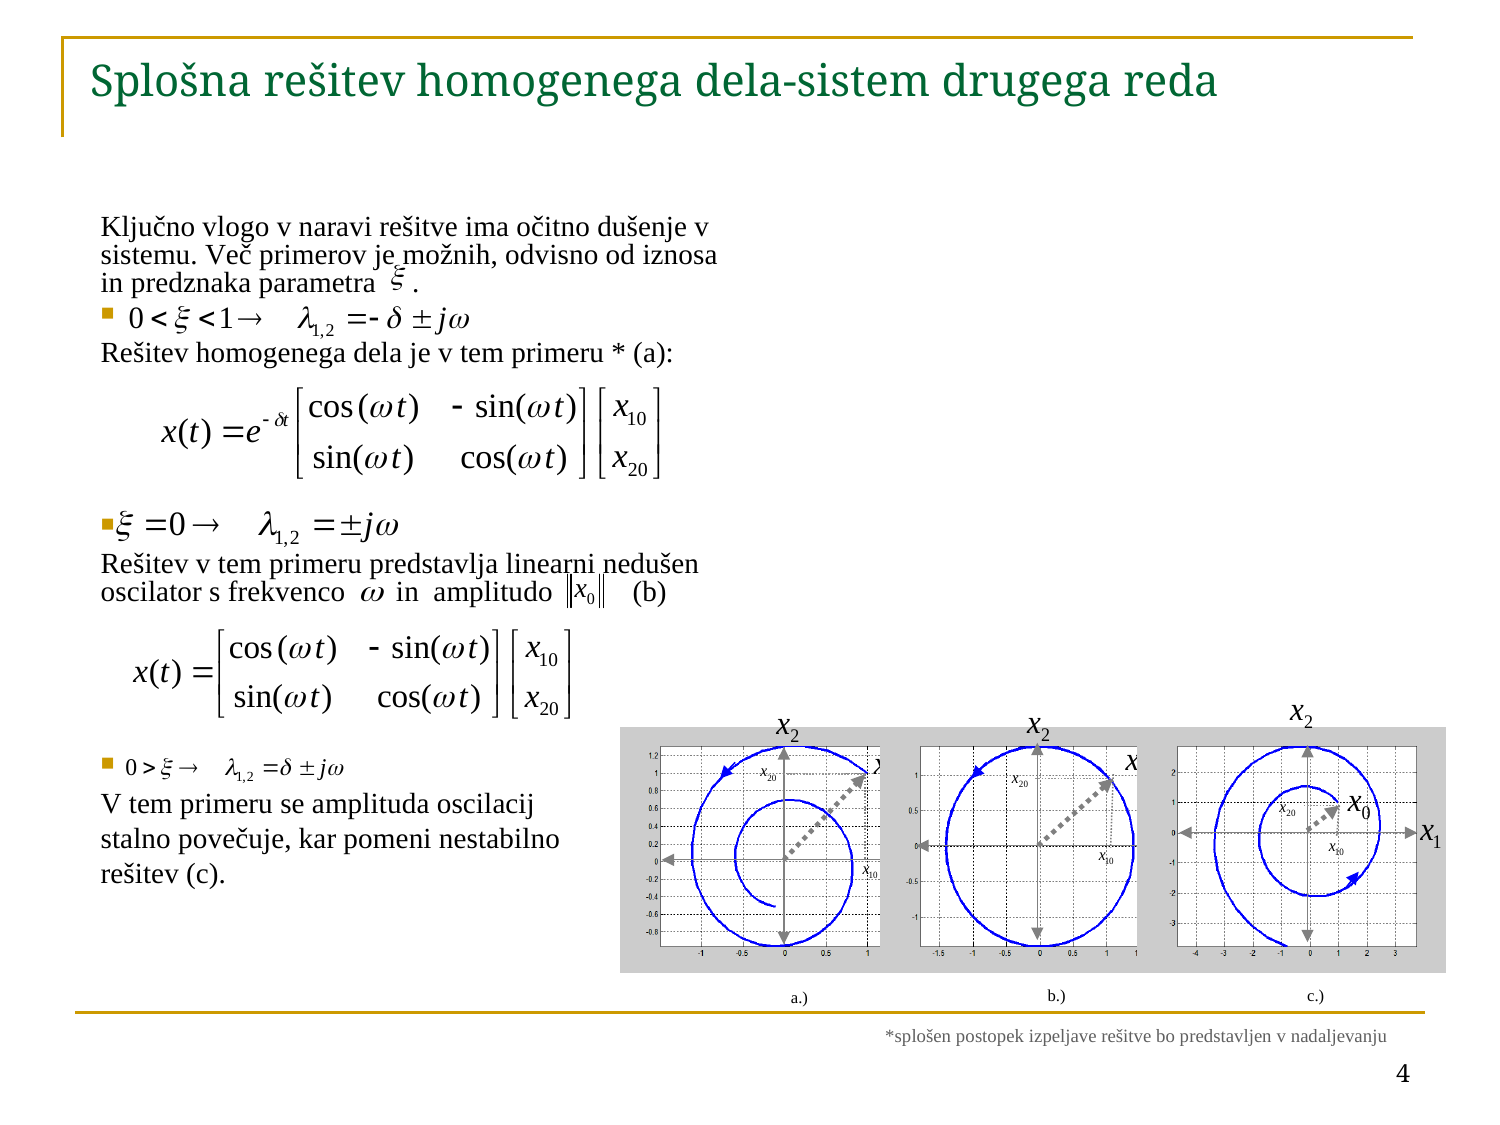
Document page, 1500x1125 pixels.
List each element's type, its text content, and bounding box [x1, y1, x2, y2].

chart [770, 701, 804, 749]
chart [354, 581, 391, 610]
chart [1325, 834, 1347, 860]
chart [867, 741, 880, 791]
text_box *splošen postopek izpeljave rešitve bo predstavljen v nadaljevanju [870, 1016, 1409, 1055]
chart [1341, 778, 1376, 828]
chart [1284, 687, 1318, 735]
chart [1414, 807, 1446, 855]
text_box <number> [1074, 1024, 1426, 1100]
text_box [386, 259, 411, 297]
chart [1021, 700, 1055, 748]
chart [859, 857, 880, 883]
text_box a.) [776, 979, 853, 1015]
chart [124, 297, 477, 347]
chart [1119, 737, 1137, 787]
chart [110, 501, 407, 556]
picture [620, 727, 1446, 973]
text_box Ključno vlogo v naravi rešitve ima očitno dušenje v sistemu. Več primerov je možnih, odvisno od iznosa in predznaka parametra . Rešitev homogenega dela je v tem primeru * (a): Rešitev v tem primeru predstavlja linearni nedušen oscilator s frekvenco in amplitudo (b) V tem primeru se amplituda oscilacij stalno povečuje, kar pomeni nestabilno rešitev (c). [85, 206, 749, 688]
chart [122, 751, 348, 790]
text_box c.) [1292, 977, 1369, 1013]
chart [154, 379, 672, 488]
chart [126, 621, 582, 727]
text_box b.) [1032, 977, 1109, 1013]
chart [1276, 795, 1299, 821]
chart [757, 760, 780, 786]
title Splošna rešitev homogenega dela-sistem drugega reda [75, 45, 1426, 138]
chart [1008, 766, 1031, 792]
chart [561, 567, 611, 615]
chart [1095, 843, 1117, 869]
